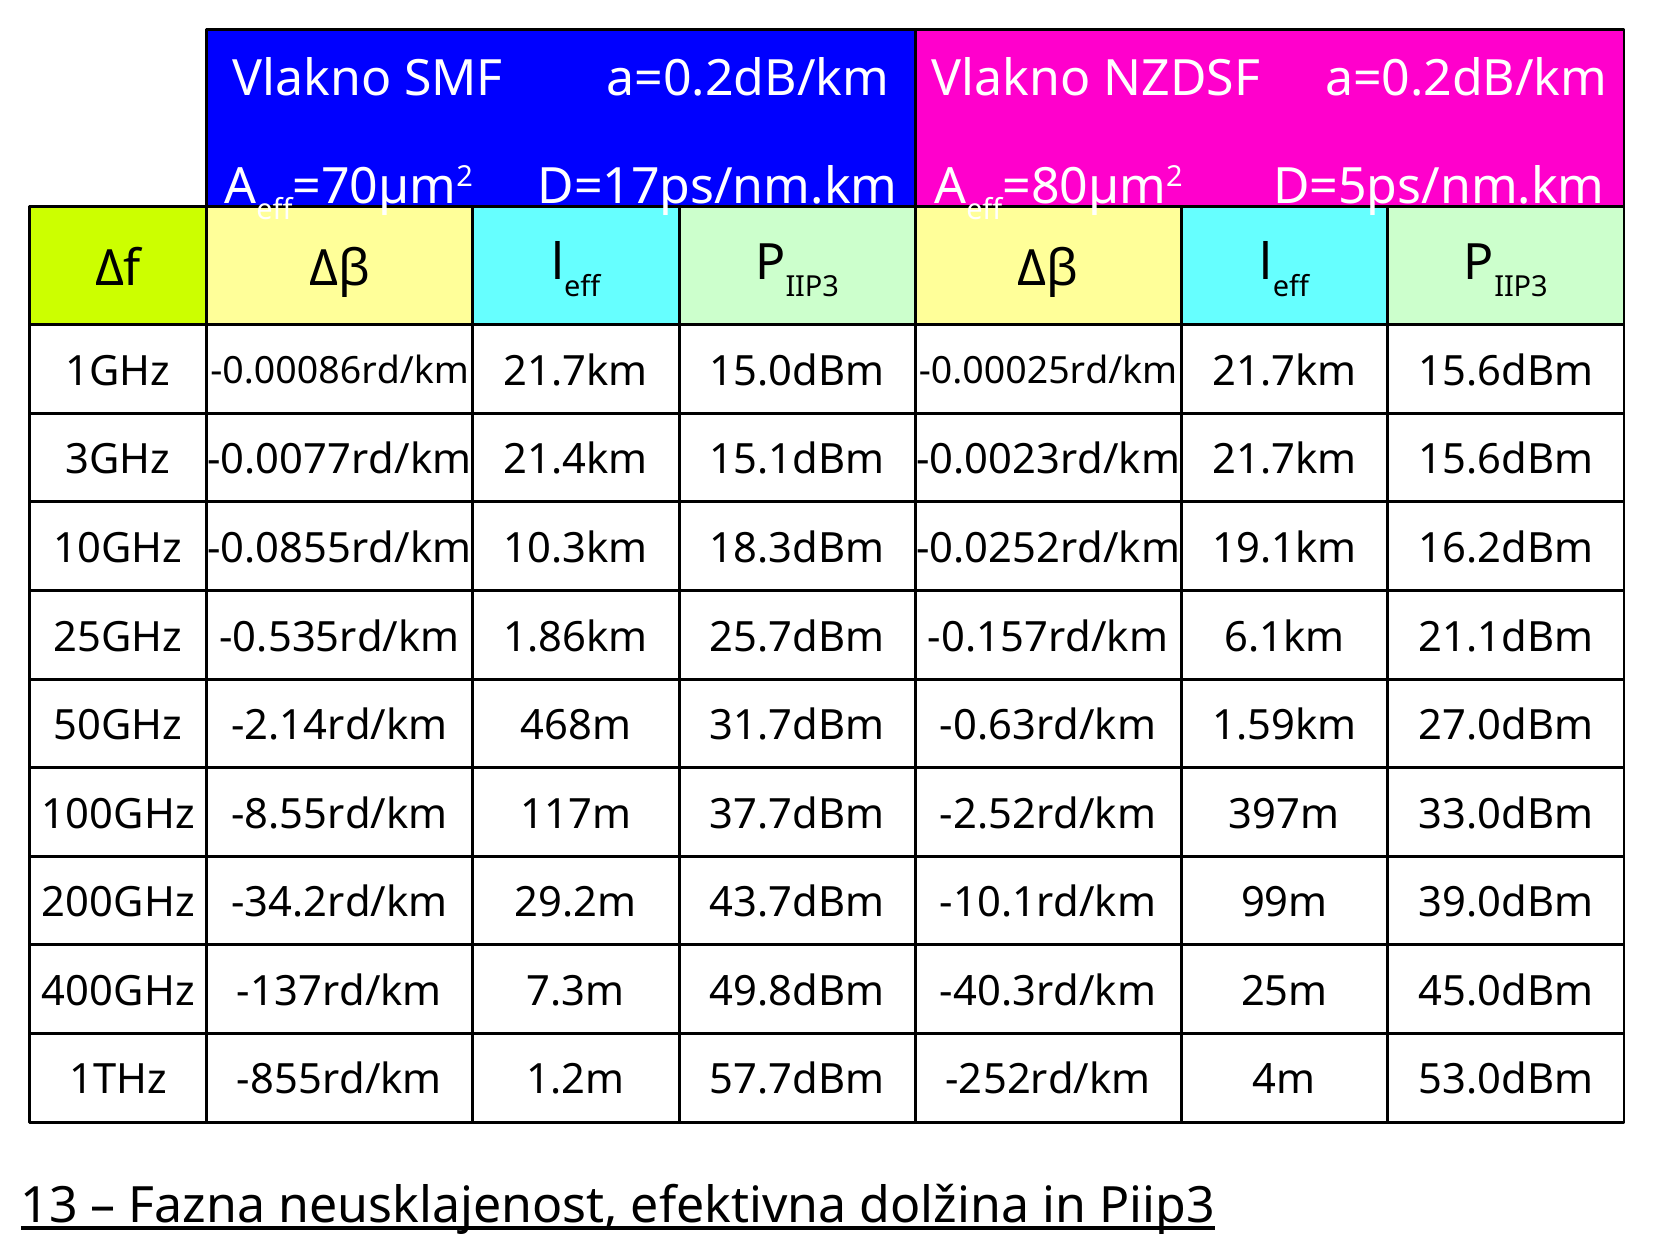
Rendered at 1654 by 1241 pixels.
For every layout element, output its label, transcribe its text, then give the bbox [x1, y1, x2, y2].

text_box -0.0077rd/km [206, 414, 472, 501]
text_box -0.0855rd/km [206, 501, 472, 590]
text_box Vlakno SMF a=0.2dB/km Aeff=70μm2 D=17ps/nm.km [206, 29, 915, 207]
text_box leff [1181, 207, 1387, 324]
text_box 1THz [29, 1033, 206, 1123]
text_box -2.14rd/km [206, 679, 472, 767]
text_box 21.1dBm [1387, 590, 1625, 679]
text_box -0.157rd/km [915, 590, 1181, 679]
text_box 7.3m [472, 944, 679, 1033]
text_box 15.6dBm [1387, 414, 1625, 501]
text_box 25m [1181, 944, 1387, 1033]
text_box -137rd/km [206, 944, 472, 1033]
text_box -10.1rd/km [915, 856, 1181, 944]
text_box 100GHz [29, 767, 206, 856]
text_box 397m [1181, 767, 1387, 856]
text_box 18.3dBm [679, 501, 915, 590]
text_box Vlakno NZDSF a=0.2dB/km Aeff=80μm2 D=5ps/nm.km [915, 29, 1625, 207]
text_box 19.1km [1181, 501, 1387, 590]
text_box 15.1dBm [679, 414, 915, 501]
text_box -0.0252rd/km [915, 501, 1181, 590]
text_box -0.00025rd/km [915, 324, 1181, 414]
text_box 6.1km [1181, 590, 1387, 679]
text_box 21.4km [472, 414, 679, 501]
text_box PIIP3 [1387, 207, 1625, 324]
text_box 39.0dBm [1387, 856, 1625, 944]
text_box 400GHz [29, 944, 206, 1033]
text_box 53.0dBm [1387, 1033, 1625, 1123]
text_box 3GHz [29, 414, 206, 501]
text_box -0.63rd/km [915, 679, 1181, 767]
text_box 200GHz [29, 856, 206, 944]
text_box 15.6dBm [1387, 324, 1625, 414]
text_box 37.7dBm [679, 767, 915, 856]
text_box 468m [472, 679, 679, 767]
text_box 1.86km [472, 590, 679, 679]
text_box 49.8dBm [679, 944, 915, 1033]
text_box 16.2dBm [1387, 501, 1625, 590]
text_box 27.0dBm [1387, 679, 1625, 767]
text_box 1.59km [1181, 679, 1387, 767]
text_box 117m [472, 767, 679, 856]
text_box leff [472, 207, 679, 324]
text_box 21.7km [1181, 414, 1387, 501]
text_box -0.535rd/km [206, 590, 472, 679]
text_box 25GHz [29, 590, 206, 679]
text_box -40.3rd/km [915, 944, 1181, 1033]
text_box 13 – Fazna neusklajenost, efektivna dolžina in Piip3 [20, 1169, 1160, 1230]
text_box -855rd/km [206, 1033, 472, 1123]
text_box -2.52rd/km [915, 767, 1181, 856]
text_box 1GHz [29, 324, 206, 414]
text_box 1.2m [472, 1033, 679, 1123]
text_box 25.7dBm [679, 590, 915, 679]
text_box 45.0dBm [1387, 944, 1625, 1033]
text_box 4m [1181, 1033, 1387, 1123]
text_box -0.0023rd/km [915, 414, 1181, 501]
text_box -8.55rd/km [206, 767, 472, 856]
text_box 31.7dBm [679, 679, 915, 767]
text_box Δβ [206, 207, 472, 324]
text_box 21.7km [472, 324, 679, 414]
text_box -252rd/km [915, 1033, 1181, 1123]
text_box 10.3km [472, 501, 679, 590]
text_box 43.7dBm [679, 856, 915, 944]
text_box 21.7km [1181, 324, 1387, 414]
text_box 99m [1181, 856, 1387, 944]
text_box PIIP3 [679, 207, 915, 324]
text_box Δβ [915, 207, 1181, 324]
text_box 50GHz [29, 679, 206, 767]
text_box 10GHz [29, 501, 206, 590]
text_box 33.0dBm [1387, 767, 1625, 856]
text_box 57.7dBm [679, 1033, 915, 1123]
text_box Δf [29, 206, 206, 324]
text_box 29.2m [472, 856, 679, 944]
text_box -0.00086rd/km [206, 324, 472, 414]
text_box 15.0dBm [679, 324, 915, 414]
text_box -34.2rd/km [206, 856, 472, 944]
